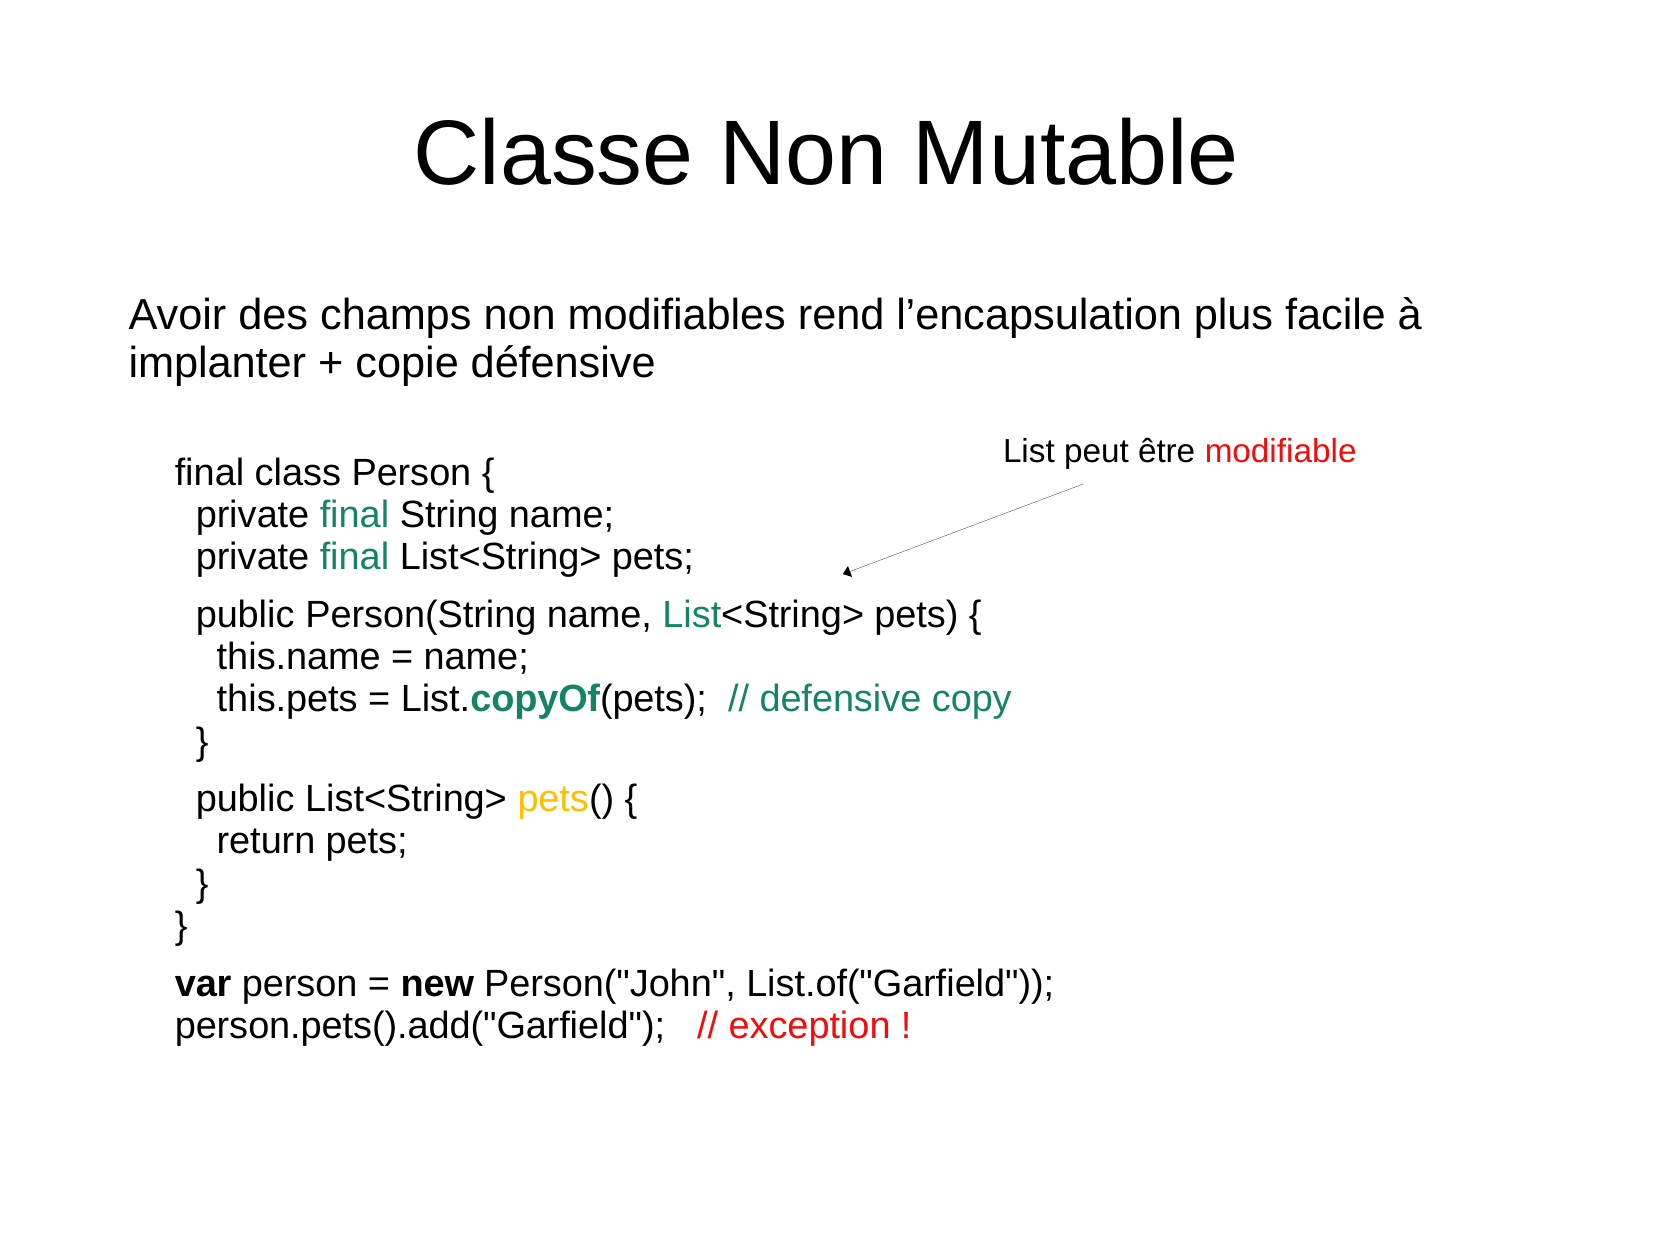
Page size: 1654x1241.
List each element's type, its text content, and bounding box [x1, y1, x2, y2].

text_box List peut être modifiable [988, 424, 1446, 477]
list Avoir des champs non modifiables rend l’encapsulation plus facile à implanter + copie défensive final class Person { private final String name; private final List<String> pets; public Person(String name, List<String> pets) { this.name = name; this.pets = List.copyOf(pets); // defensive copy } public List<String> pets() { return pets; } } var person = new Person("John", List.of("Garfield")); person.pets().add("Garfield"); // exception ! [82, 290, 1571, 1141]
title Classe Non Mutable [82, 49, 1571, 257]
